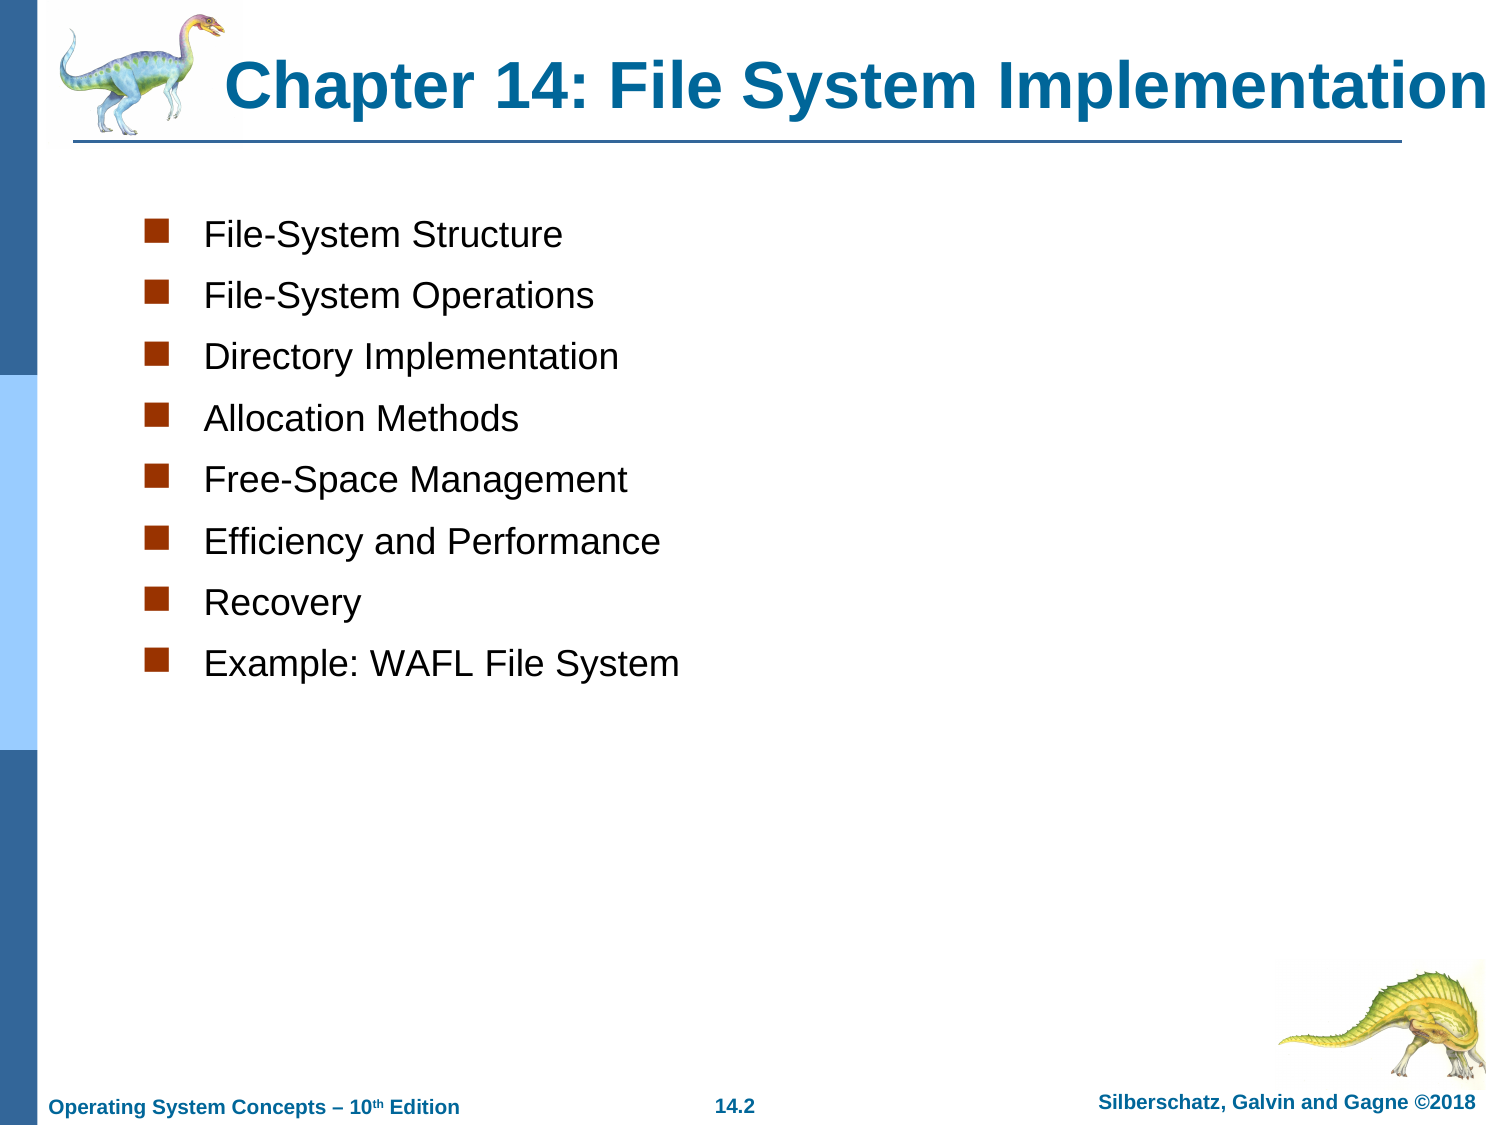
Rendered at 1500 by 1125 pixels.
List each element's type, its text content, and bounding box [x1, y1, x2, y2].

picture [46, 0, 243, 149]
list File-System Structure File-System Operations Directory Implementation Allocation Methods Free-Space Management Efficiency and Performance Recovery Example: WAFL File System [132, 202, 1483, 946]
picture [1275, 959, 1486, 1090]
title Chapter 14: File System Implementation [188, 35, 1500, 130]
picture [1415, 1094, 1423, 1099]
